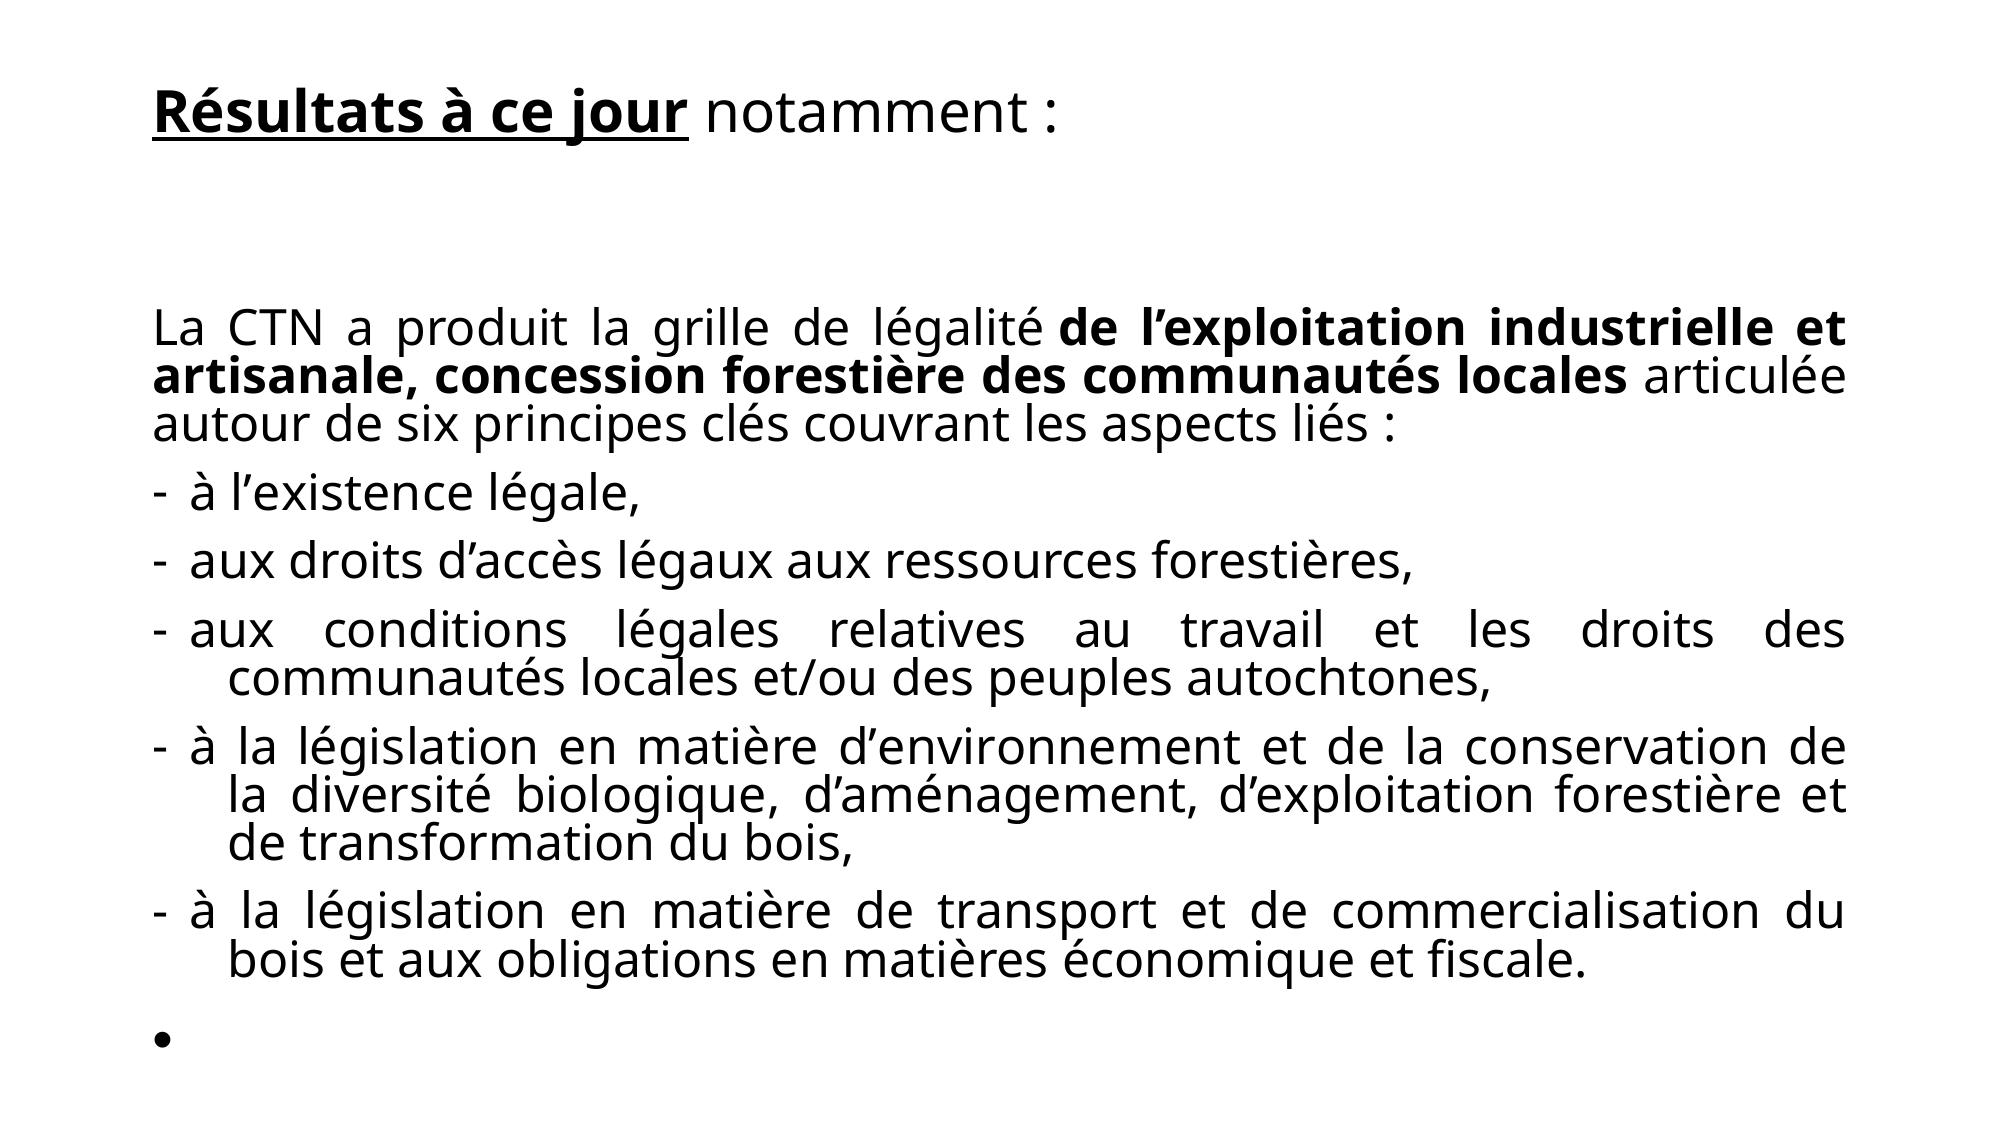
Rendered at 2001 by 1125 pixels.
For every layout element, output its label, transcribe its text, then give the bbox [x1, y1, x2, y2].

title Résultats à ce jour notamment : [137, 59, 1863, 278]
list La CTN a produit la grille de légalité de l’exploitation industrielle et artisanale, concession forestière des communautés locales articulée autour de six principes clés couvrant les aspects liés : à l’existence légale, aux droits d’accès légaux aux ressources forestières, aux conditions légales relatives au travail et les droits des communautés locales et/ou des peuples autochtones, à la législation en matière d’environnement et de la conservation de la diversité biologique, d’aménagement, d’exploitation forestière et de transformation du bois, à la législation en matière de transport et de commercialisation du bois et aux obligations en matières économique et fiscale. [137, 299, 1863, 1014]
